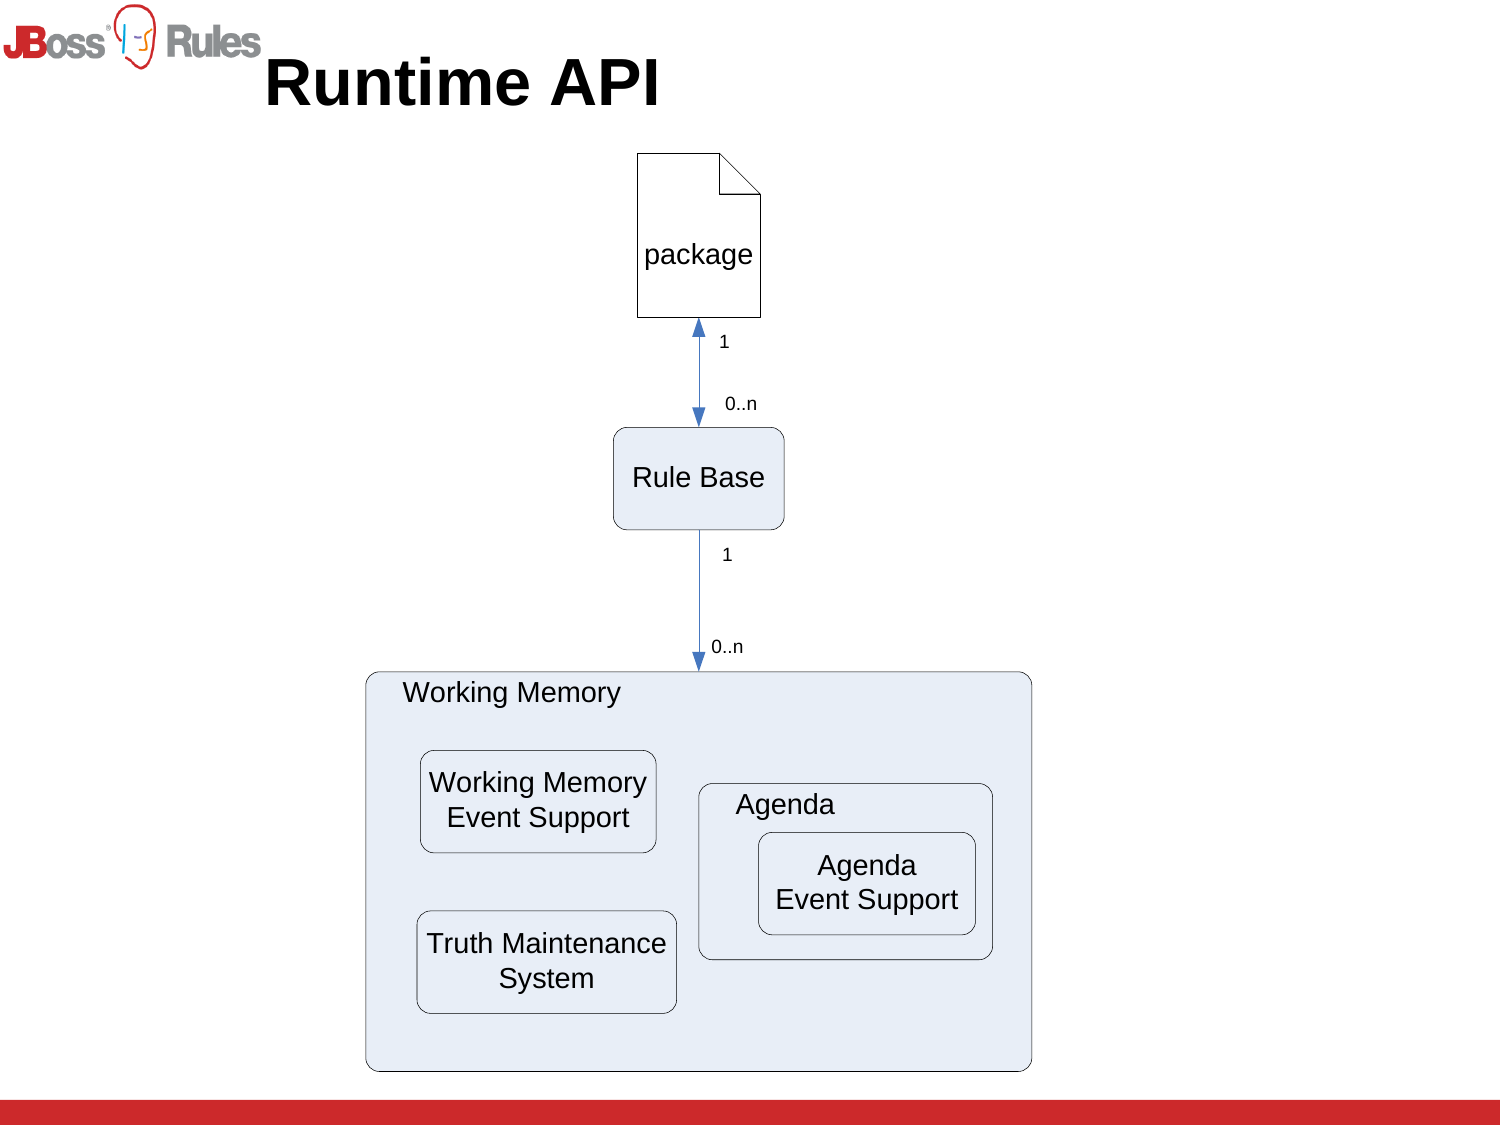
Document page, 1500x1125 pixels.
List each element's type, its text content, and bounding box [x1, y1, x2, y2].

picture [0, 0, 266, 73]
title Runtime API [249, 37, 1450, 150]
chart [362, 149, 1035, 1075]
